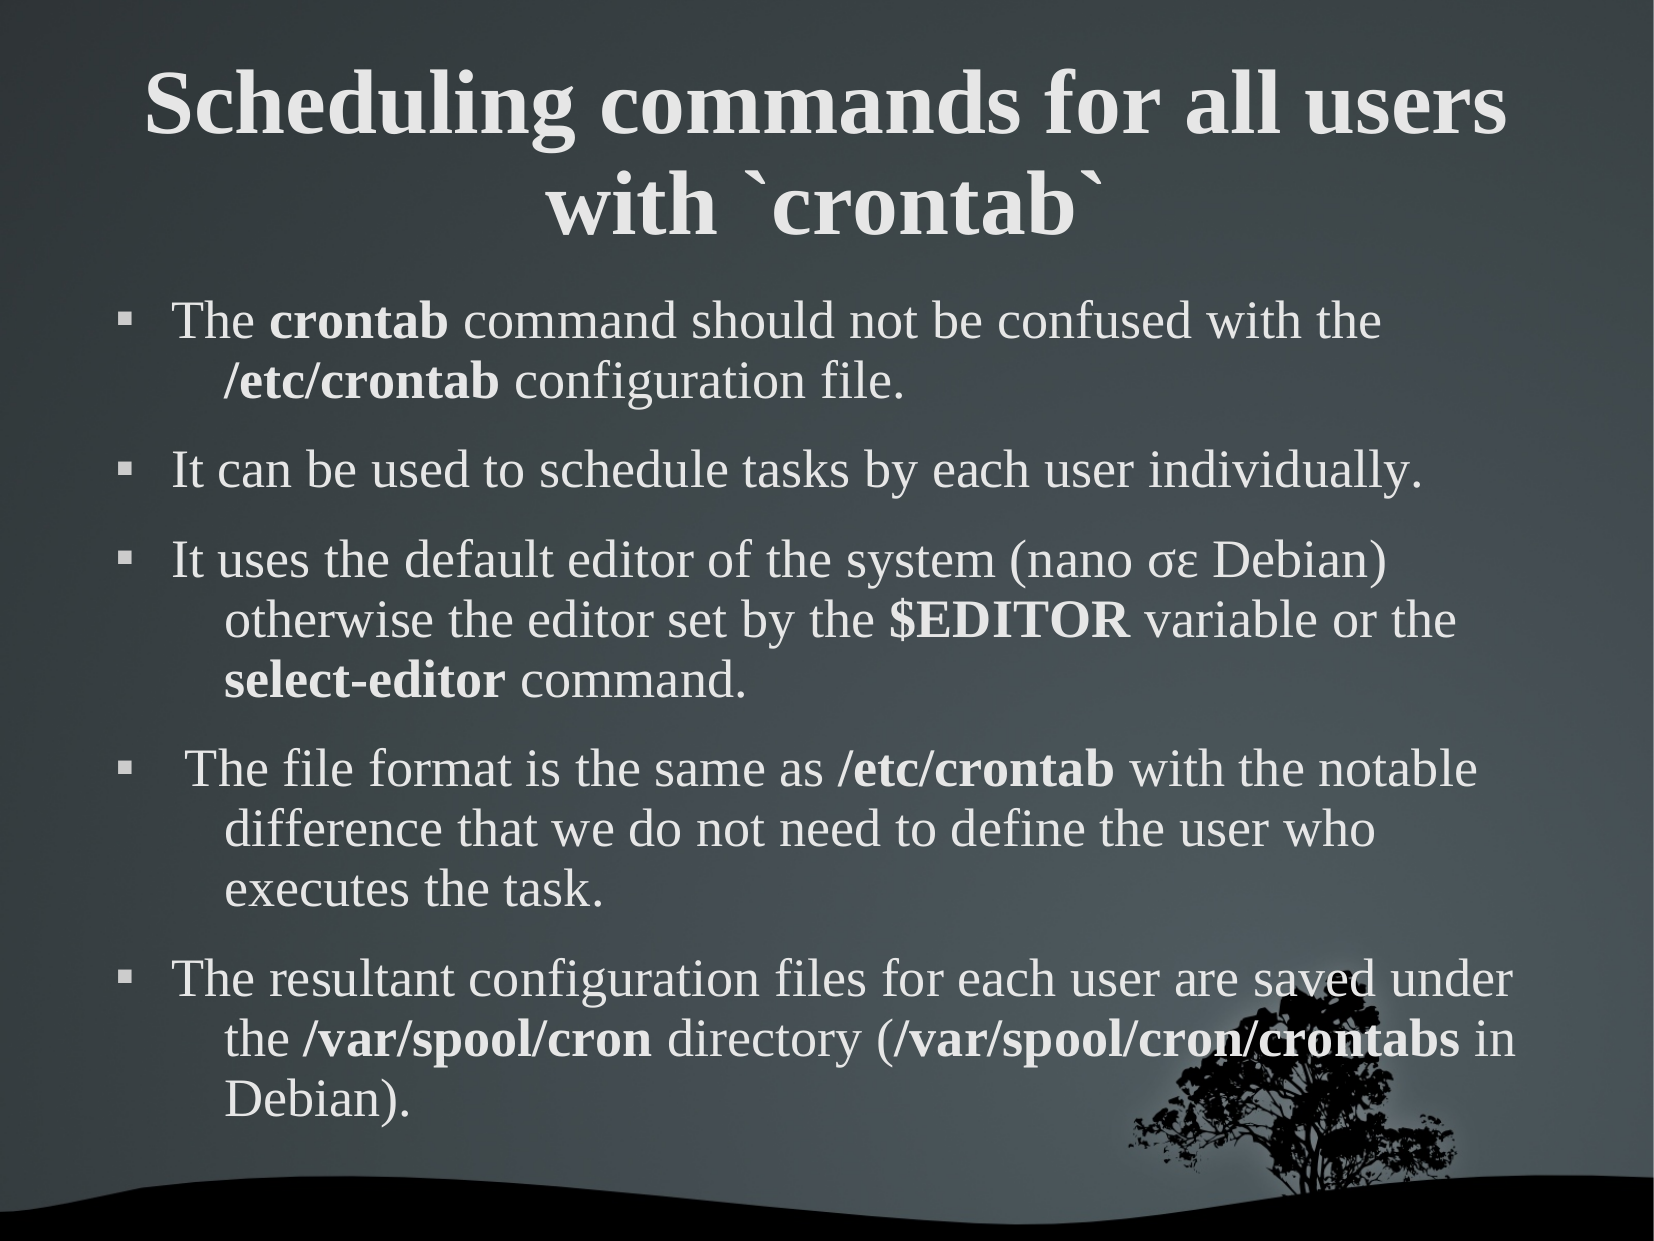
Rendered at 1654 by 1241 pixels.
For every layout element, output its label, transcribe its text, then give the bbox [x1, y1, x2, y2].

title Scheduling commands for all users with `crontab` [82, 49, 1571, 257]
picture [0, 0, 1654, 1241]
list The crontab command should not be confused with the /etc/crontab configuration file. It can be used to schedule tasks by each user individually. It uses the default editor of the system (nano σε Debian) otherwise the editor set by the $EDITOR variable or the select-editor command. The file format is the same as /etc/crontab with the notable difference that we do not need to define the user who executes the task. The resultant configuration files for each user are saved under the /var/spool/cron directory (/var/spool/cron/crontabs in Debian). [82, 290, 1571, 1131]
